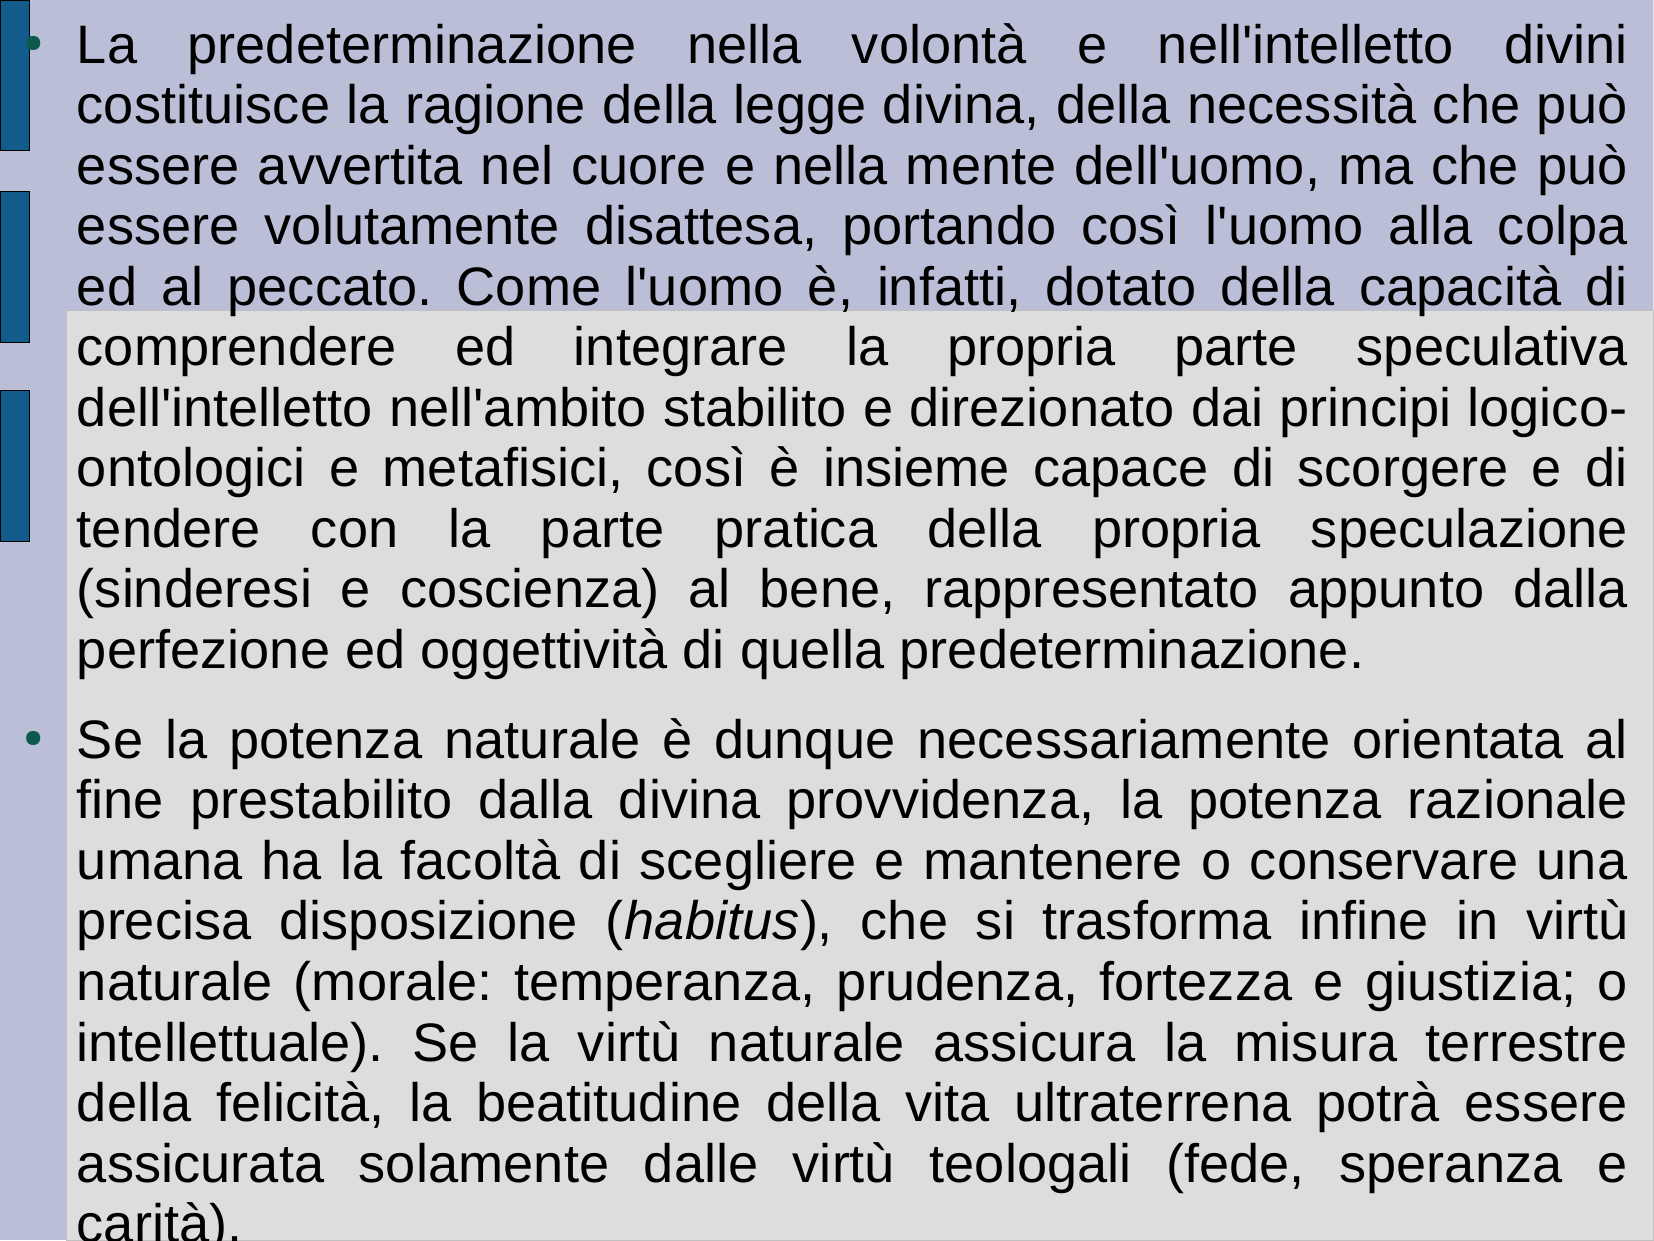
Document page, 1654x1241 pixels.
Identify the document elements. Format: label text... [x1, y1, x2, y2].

list La predeterminazione nella volontà e nell'intelletto divini costituisce la ragione della legge divina, della necessità che può essere avvertita nel cuore e nella mente dell'uomo, ma che può essere volutamente disattesa, portando così l'uomo alla colpa ed al peccato. Come l'uomo è, infatti, dotato della capacità di comprendere ed integrare la propria parte speculativa dell'intelletto nell'ambito stabilito e direzionato dai principi logico-ontologici e metafisici, così è insieme capace di scorgere e di tendere con la parte pratica della propria speculazione (sinderesi e coscienza) al bene, rappresentato appunto dalla perfezione ed oggettività di quella predeterminazione. Se la potenza naturale è dunque necessariamente orientata al fine prestabilito dalla divina provvidenza, la potenza razionale umana ha la facoltà di scegliere e mantenere o conservare una precisa disposizione (habitus), che si trasforma infine in virtù naturale (morale: temperanza, prudenza, fortezza e giustizia; o intellettuale). Se la virtù naturale assicura la misura terrestre della felicità, la beatitudine della vita ultraterrena potrà essere assicurata solamente dalle virtù teologali (fede, speranza e carità). [5, 14, 1630, 1194]
